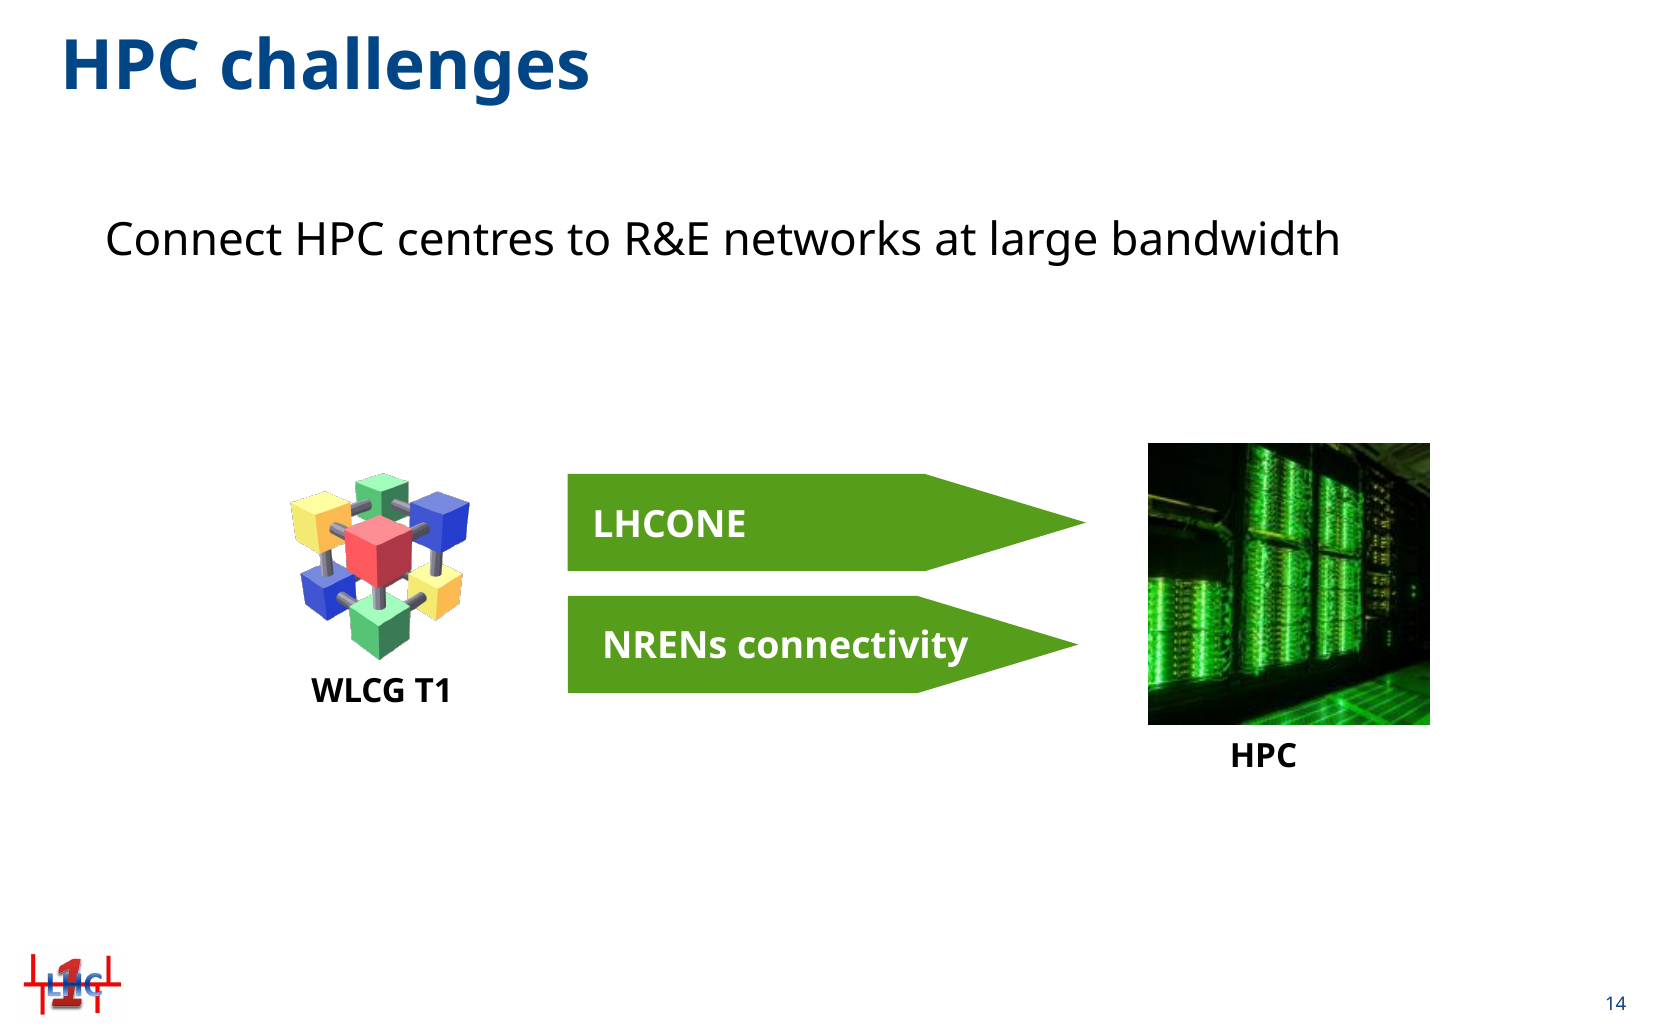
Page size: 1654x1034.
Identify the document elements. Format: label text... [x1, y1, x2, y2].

picture [275, 459, 491, 674]
text_box WLCG T1 [296, 659, 541, 777]
text_box Connect HPC centres to R&E networks at large bandwidth [90, 198, 1591, 425]
title HPC challenges [60, 0, 1528, 138]
picture [16, 949, 125, 1032]
picture [1148, 443, 1430, 725]
text_box HPC [1214, 724, 1459, 842]
text_box NRENs connectivity [567, 595, 1079, 694]
text_box LHCONE [567, 473, 1086, 572]
